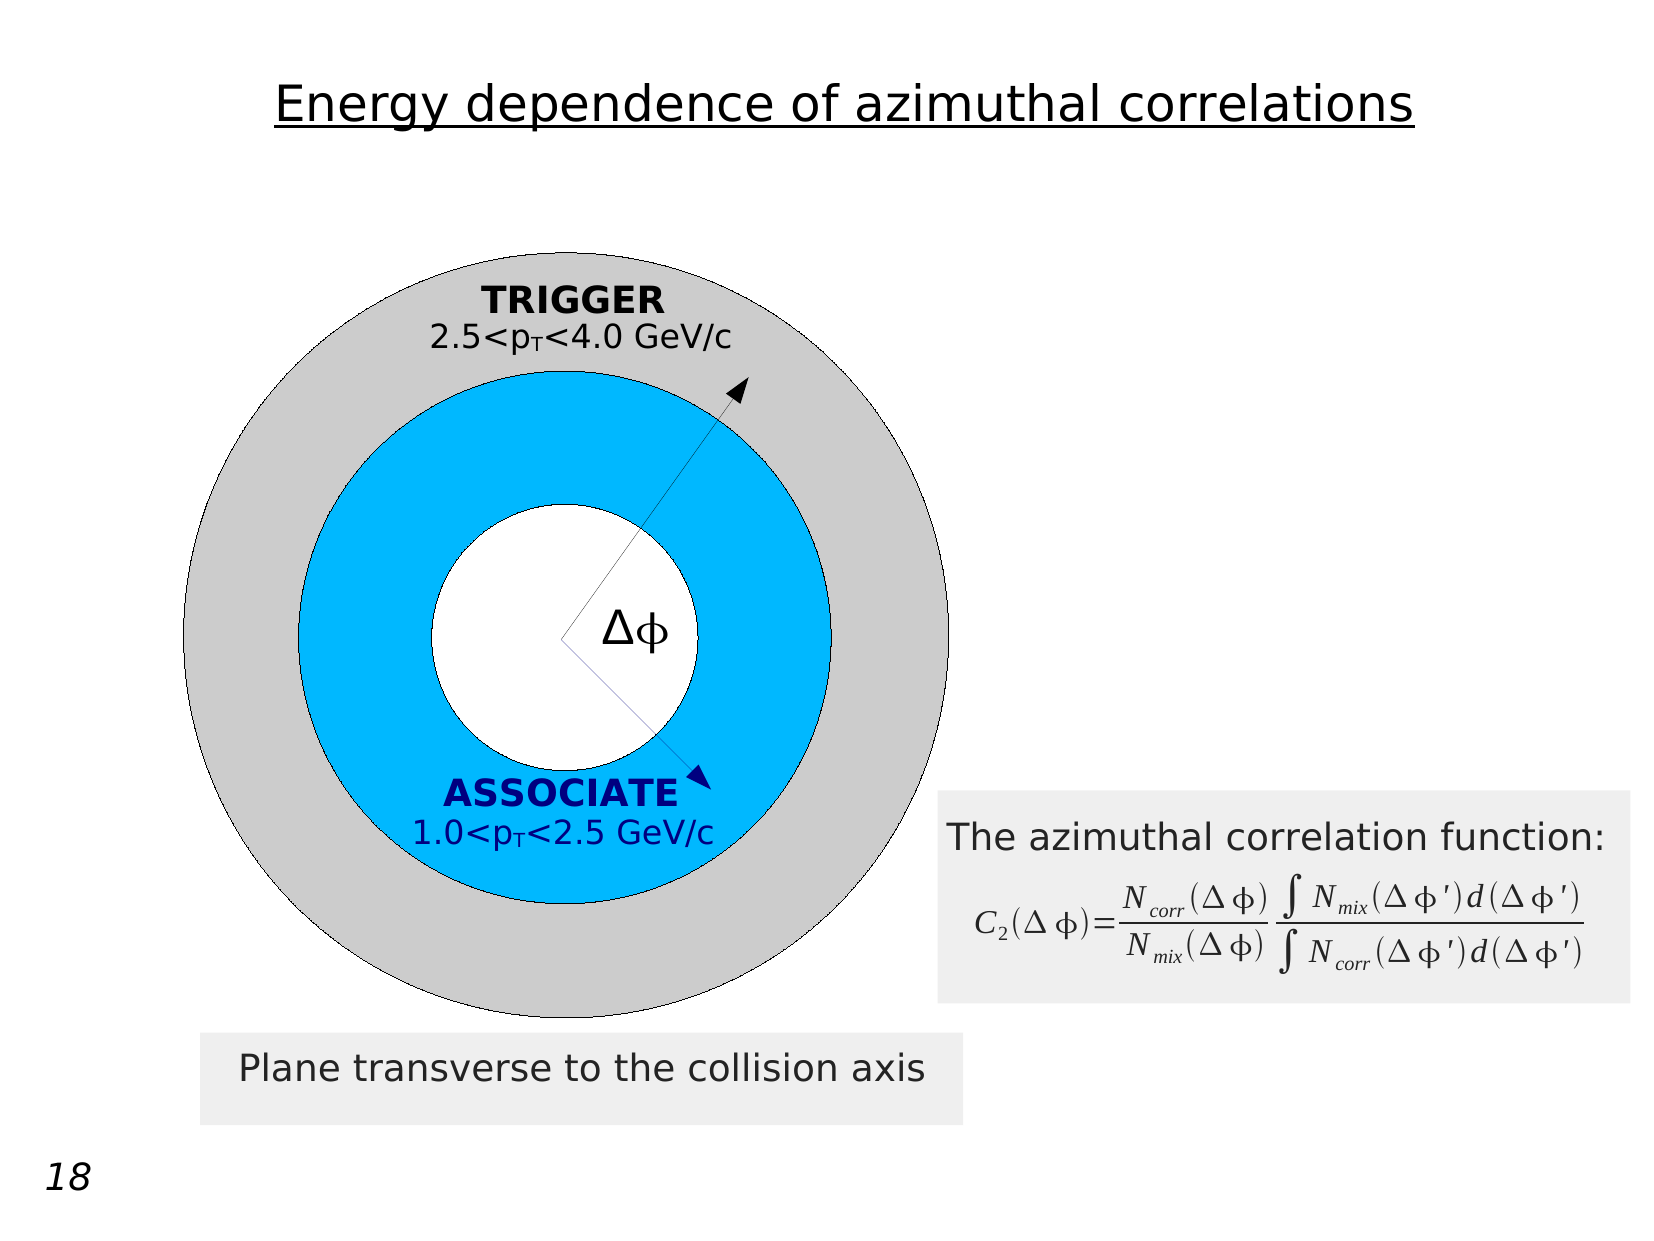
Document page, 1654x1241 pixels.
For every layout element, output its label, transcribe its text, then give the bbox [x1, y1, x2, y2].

text_box Δ [601, 599, 676, 656]
text_box Energy dependence of azimuthal correlations [274, 75, 1417, 134]
text_box [200, 1032, 964, 1126]
text_box [937, 790, 1631, 1004]
text_box ASSOCIATE [443, 771, 680, 798]
text_box 2.5<pT<4.0 GeV/c [381, 302, 794, 367]
text_box 1.0<pT<2.5 GeV/c [363, 798, 777, 863]
text_box TRIGGER [481, 278, 667, 302]
text_box [183, 252, 949, 1018]
